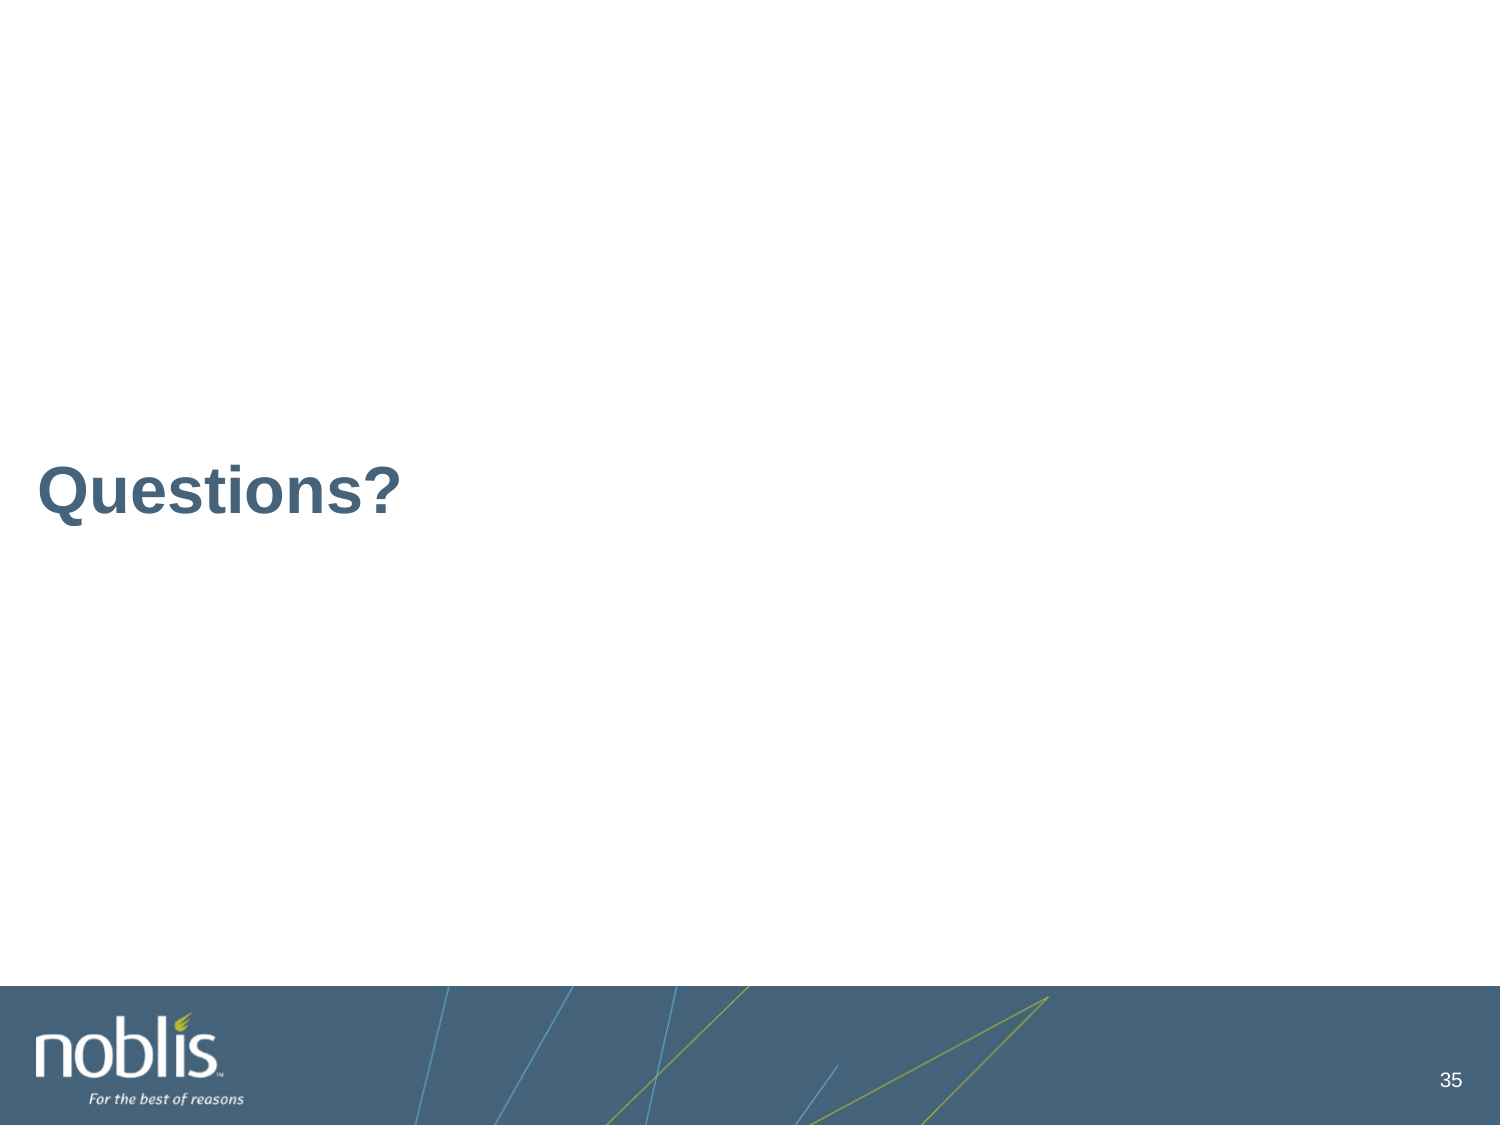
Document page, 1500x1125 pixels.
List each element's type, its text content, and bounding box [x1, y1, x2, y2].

title Questions? [37, 406, 1422, 580]
picture [0, 986, 1500, 1125]
